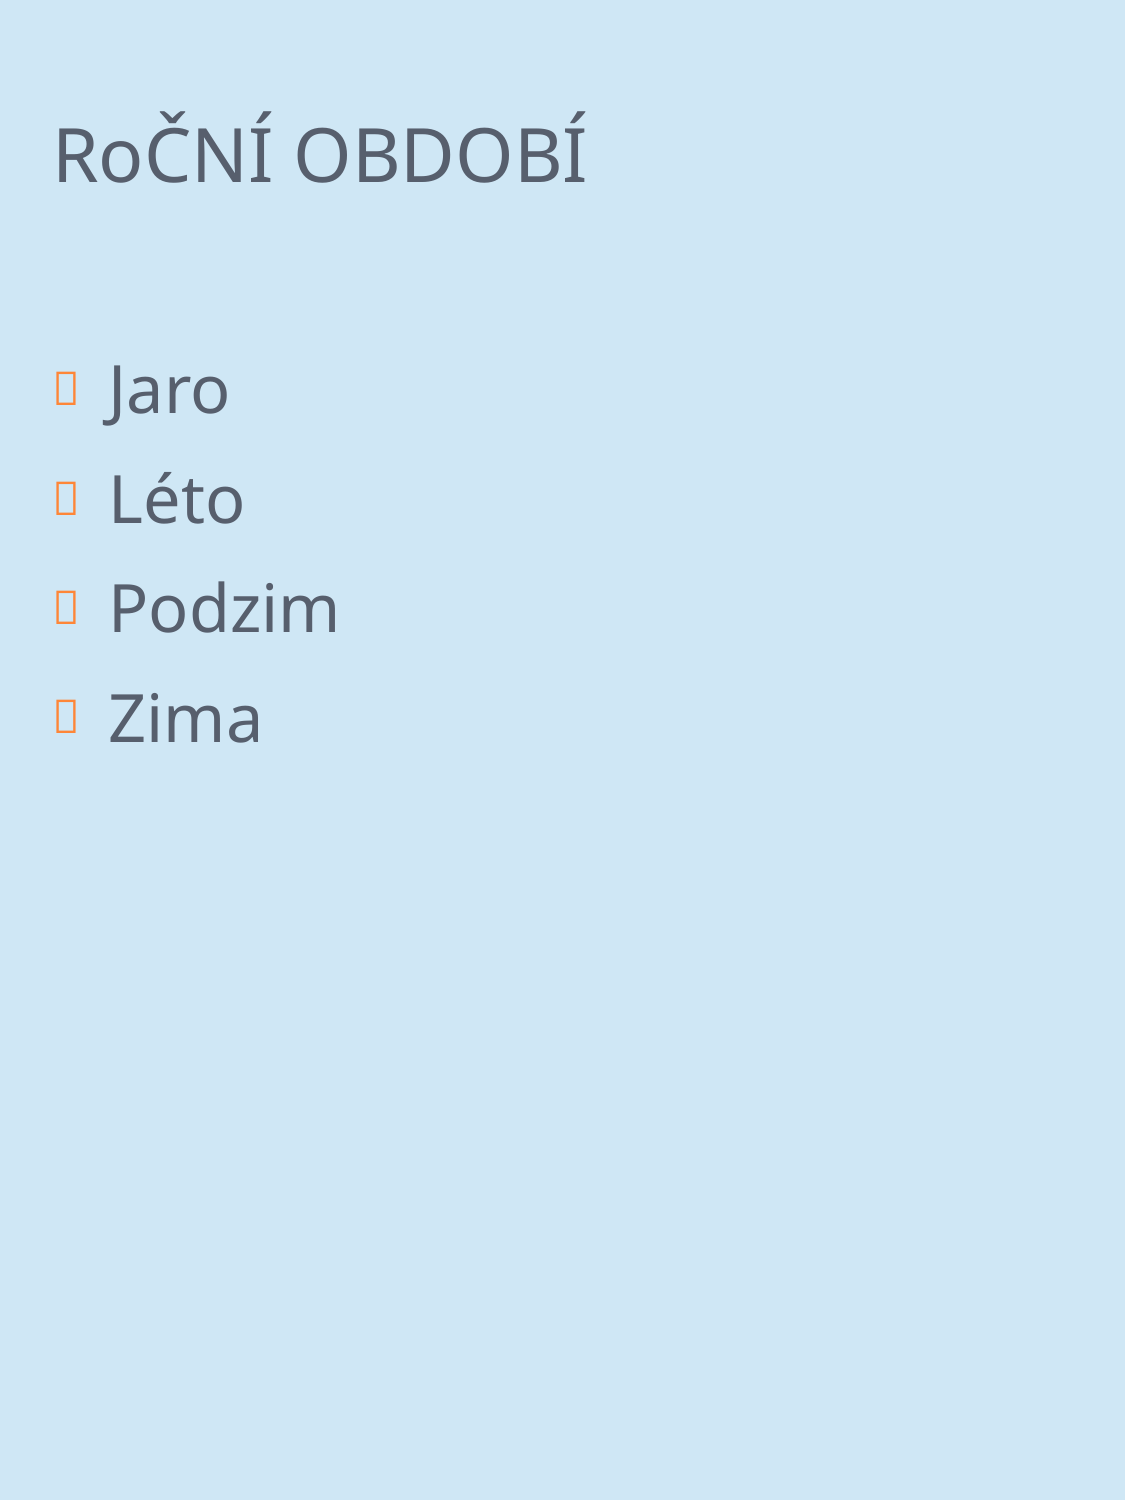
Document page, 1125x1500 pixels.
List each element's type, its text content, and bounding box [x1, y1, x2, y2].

title RoČNÍ OBDOBÍ [37, 99, 1107, 284]
list Jaro Léto Podzim Zima [37, 339, 1107, 1330]
